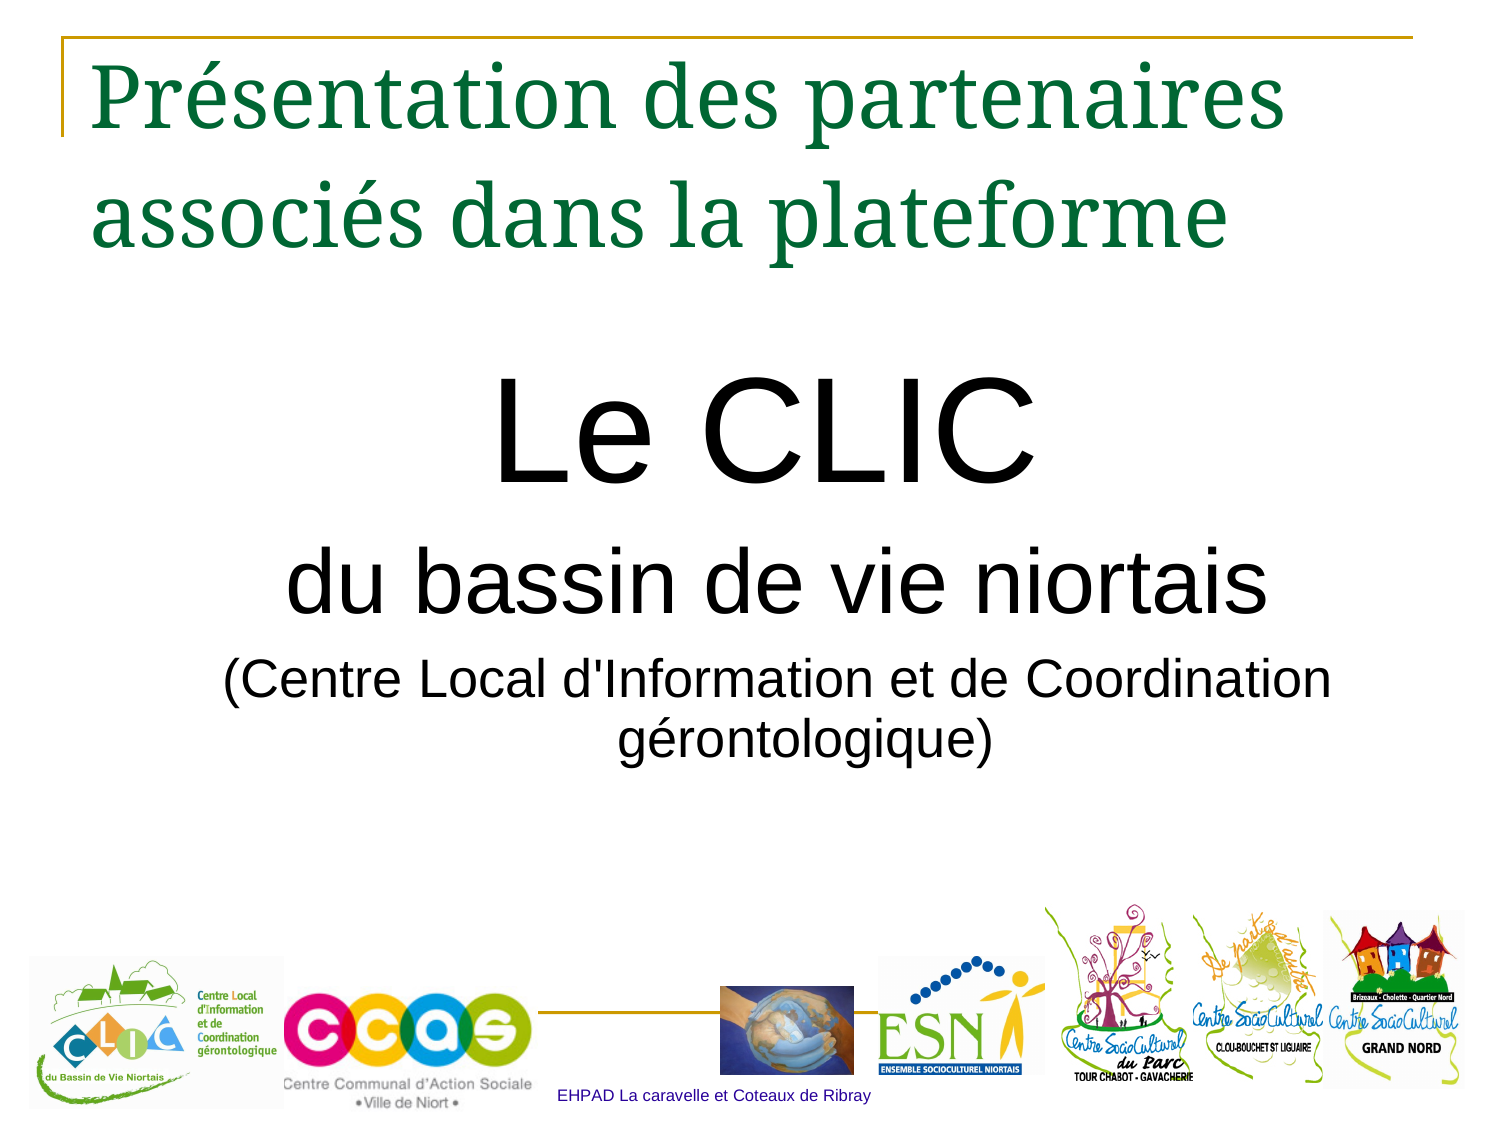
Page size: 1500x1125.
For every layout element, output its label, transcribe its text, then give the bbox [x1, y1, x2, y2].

picture [878, 903, 1465, 1089]
picture [29, 956, 538, 1113]
list Le CLIC du bassin de vie niortais (Centre Local d'Information et de Coordination gérontologique) [75, 339, 1426, 863]
picture [543, 956, 854, 1076]
title Présentation des partenaires associés dans la plateforme [75, 44, 1426, 263]
text_box EHPAD La caravelle et Coteaux de Ribray [531, 1076, 898, 1125]
